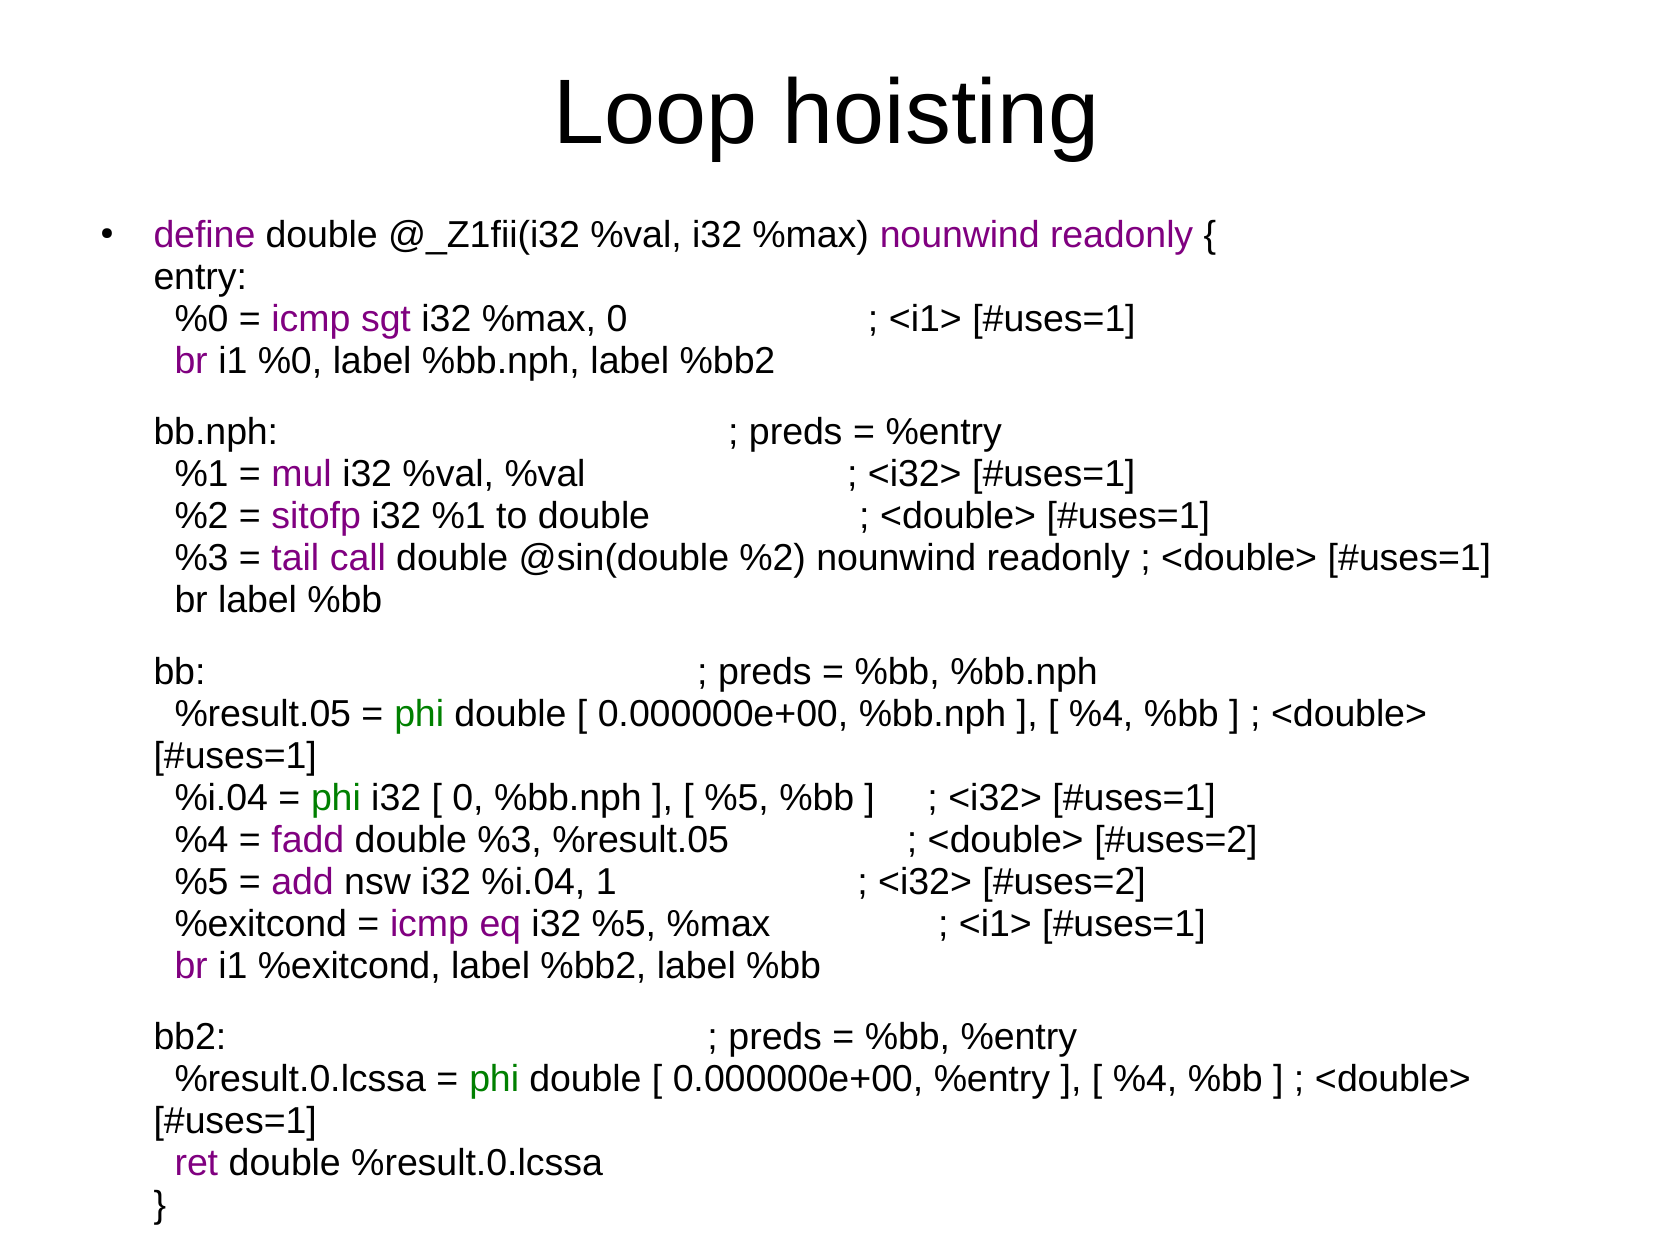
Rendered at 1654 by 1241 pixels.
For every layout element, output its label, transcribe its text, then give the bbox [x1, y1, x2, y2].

list define double @_Z1fii(i32 %val, i32 %max) nounwind readonly { entry: %0 = icmp sgt i32 %max, 0 ; <i1> [#uses=1] br i1 %0, label %bb.nph, label %bb2 bb.nph: ; preds = %entry %1 = mul i32 %val, %val ; <i32> [#uses=1] %2 = sitofp i32 %1 to double ; <double> [#uses=1] %3 = tail call double @sin(double %2) nounwind readonly ; <double> [#uses=1] br label %bb bb: ; preds = %bb, %bb.nph %result.05 = phi double [ 0.000000e+00, %bb.nph ], [ %4, %bb ] ; <double> [#uses=1] %i.04 = phi i32 [ 0, %bb.nph ], [ %5, %bb ] ; <i32> [#uses=1] %4 = fadd double %3, %result.05 ; <double> [#uses=2] %5 = add nsw i32 %i.04, 1 ; <i32> [#uses=2] %exitcond = icmp eq i32 %5, %max ; <i1> [#uses=1] br i1 %exitcond, label %bb2, label %bb bb2: ; preds = %bb, %entry %result.0.lcssa = phi double [ 0.000000e+00, %entry ], [ %4, %bb ] ; <double> [#uses=1] ret double %result.0.lcssa } [82, 213, 1571, 1226]
title Loop hoisting [82, 15, 1571, 208]
